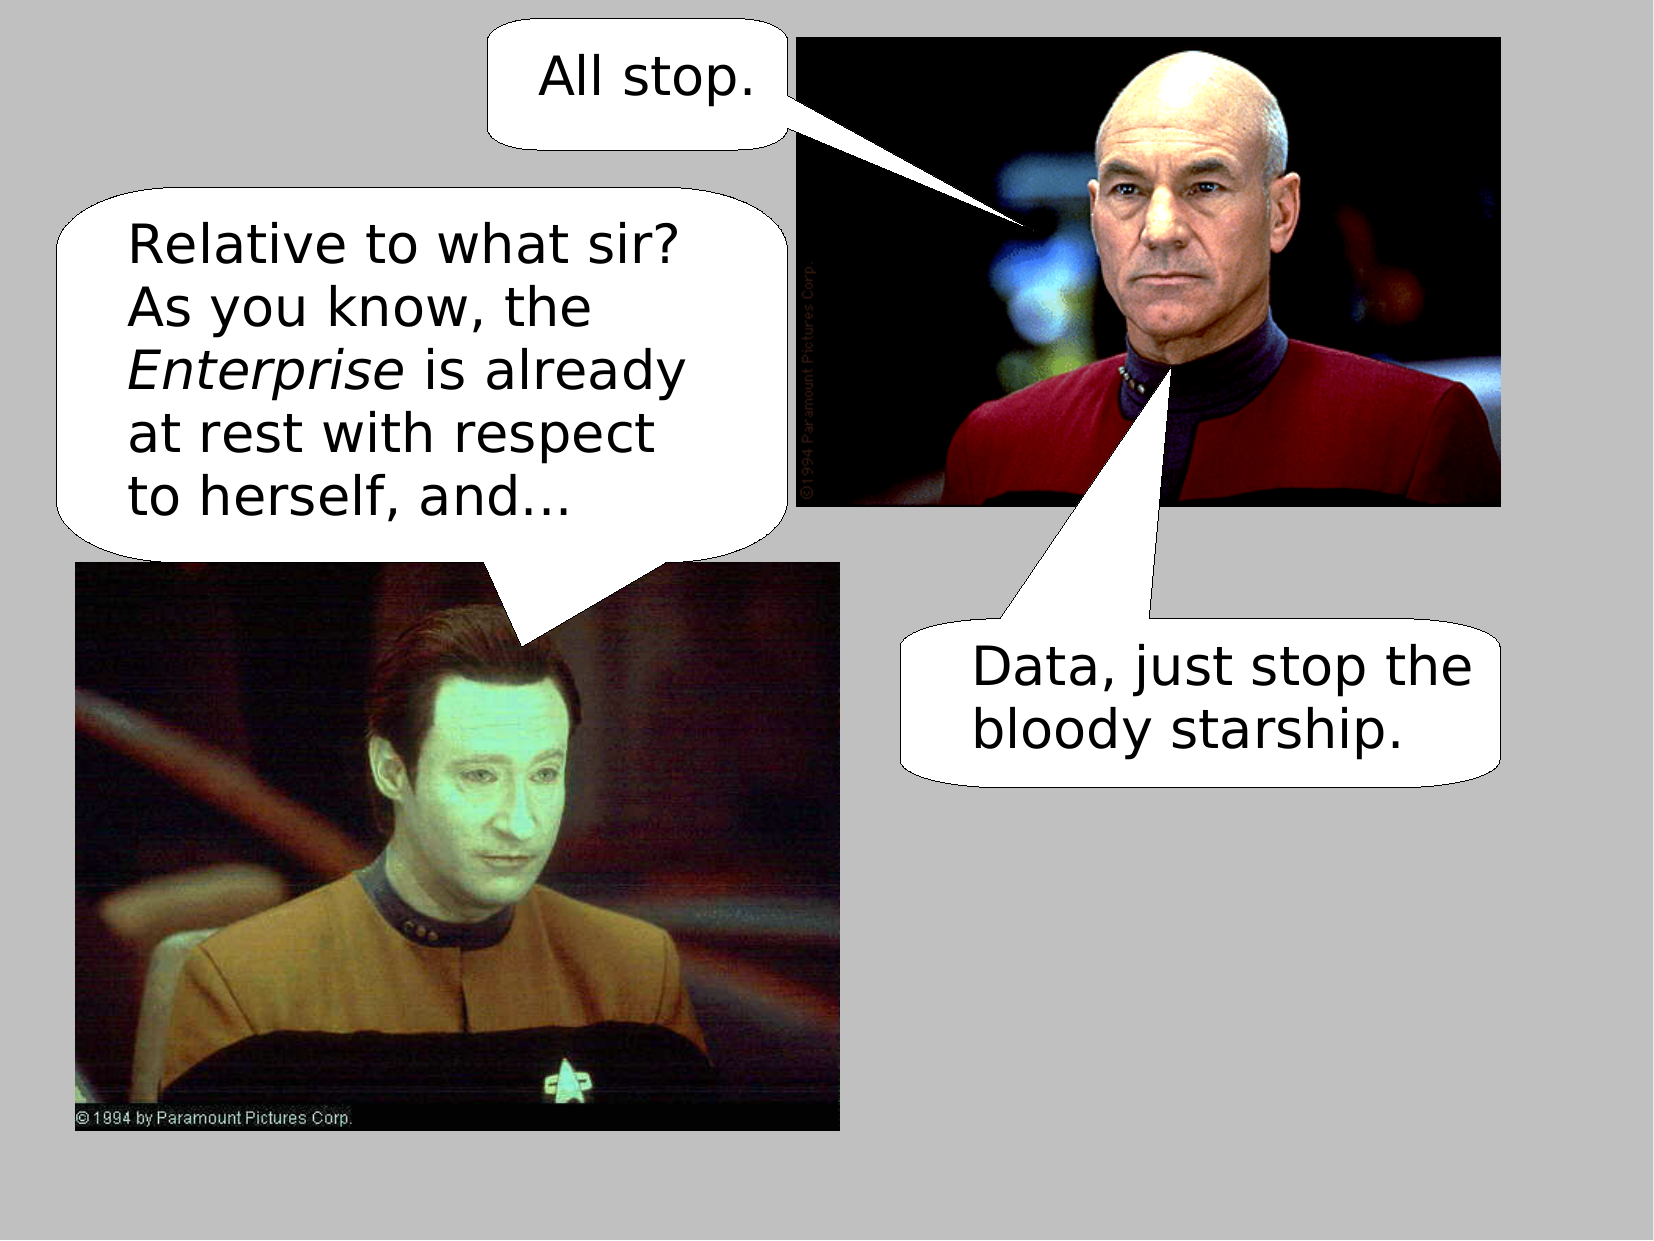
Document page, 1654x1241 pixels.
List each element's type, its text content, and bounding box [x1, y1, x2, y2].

text_box [56, 187, 788, 647]
text_box [487, 18, 1035, 232]
text_box All stop. [523, 37, 751, 116]
text_box [900, 365, 1501, 788]
text_box Data, just stop the bloody starship. [956, 627, 1440, 769]
picture [796, 37, 1501, 507]
picture [75, 562, 840, 1131]
text_box Relative to what sir? As you know, the Enterprise is already at rest with respect to herself, and... [112, 206, 732, 537]
